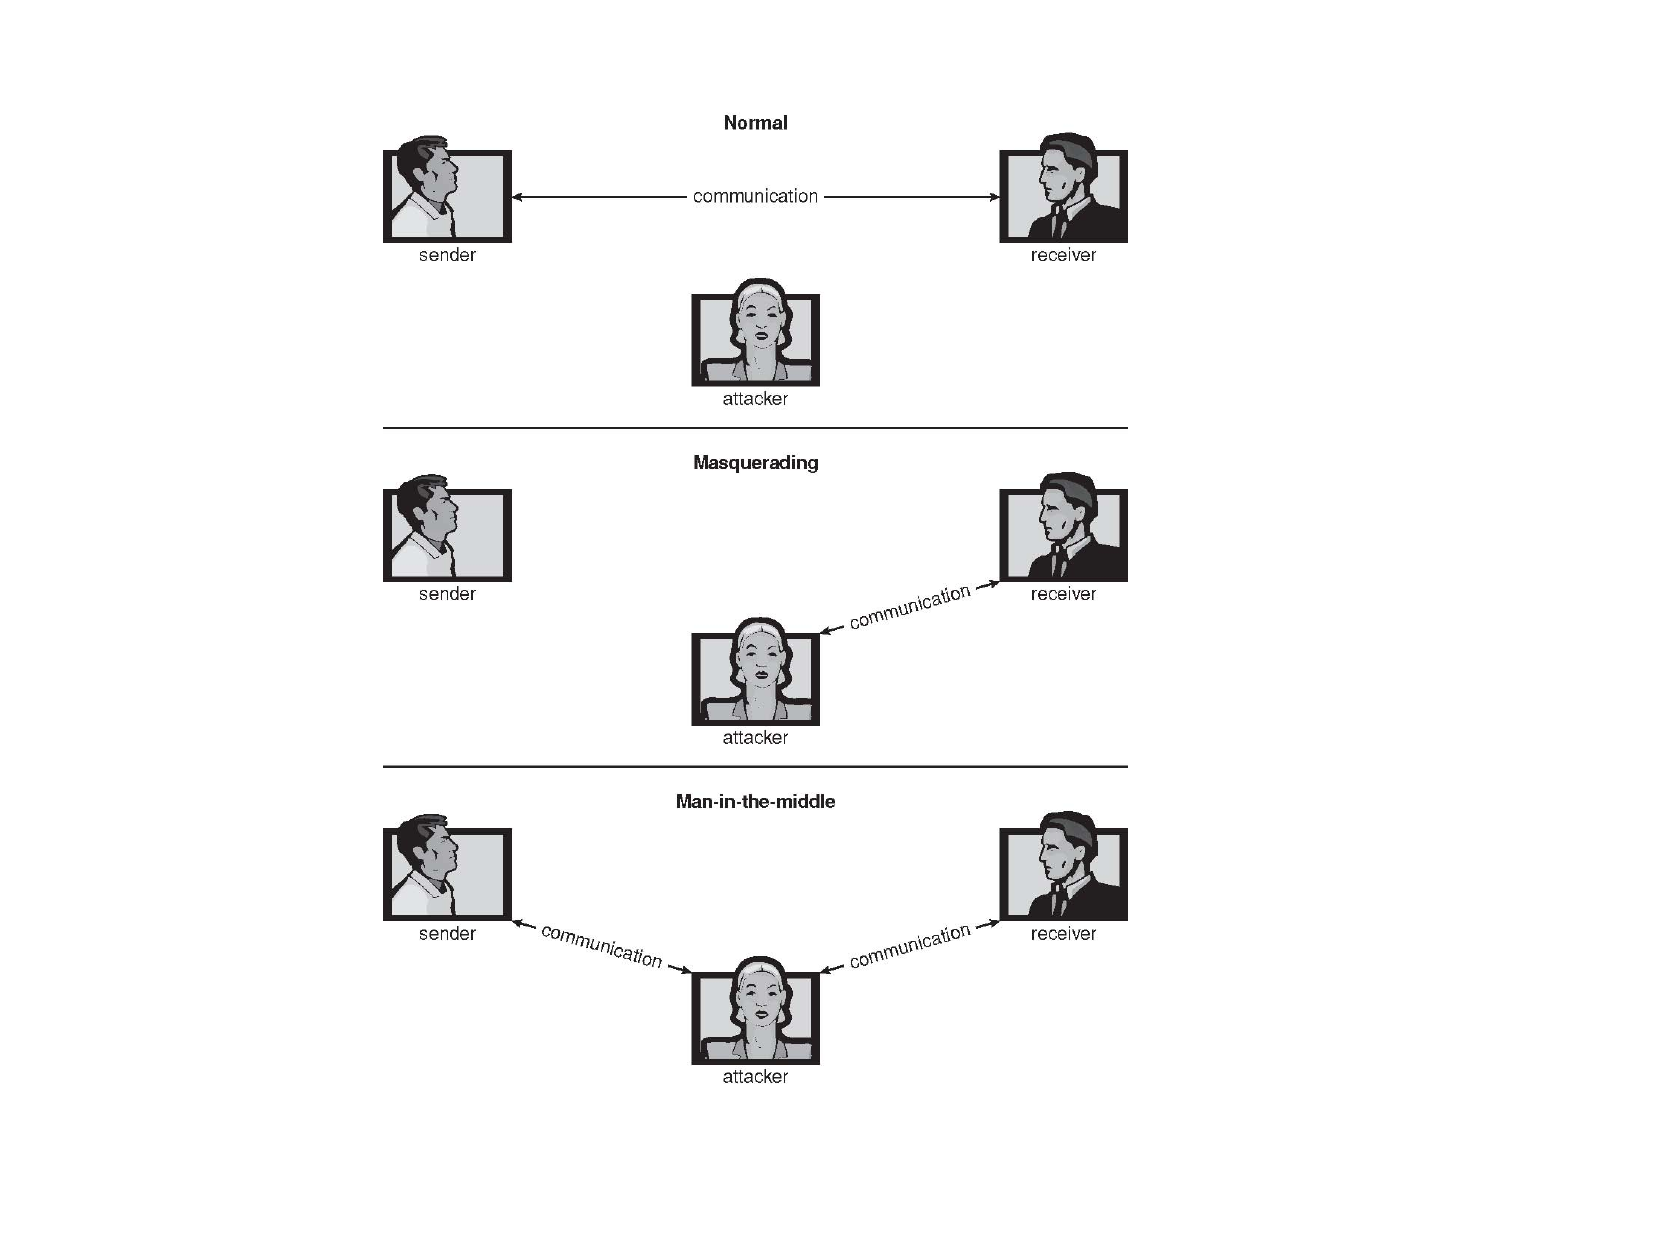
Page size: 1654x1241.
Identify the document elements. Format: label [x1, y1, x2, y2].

picture [383, 112, 1128, 1087]
